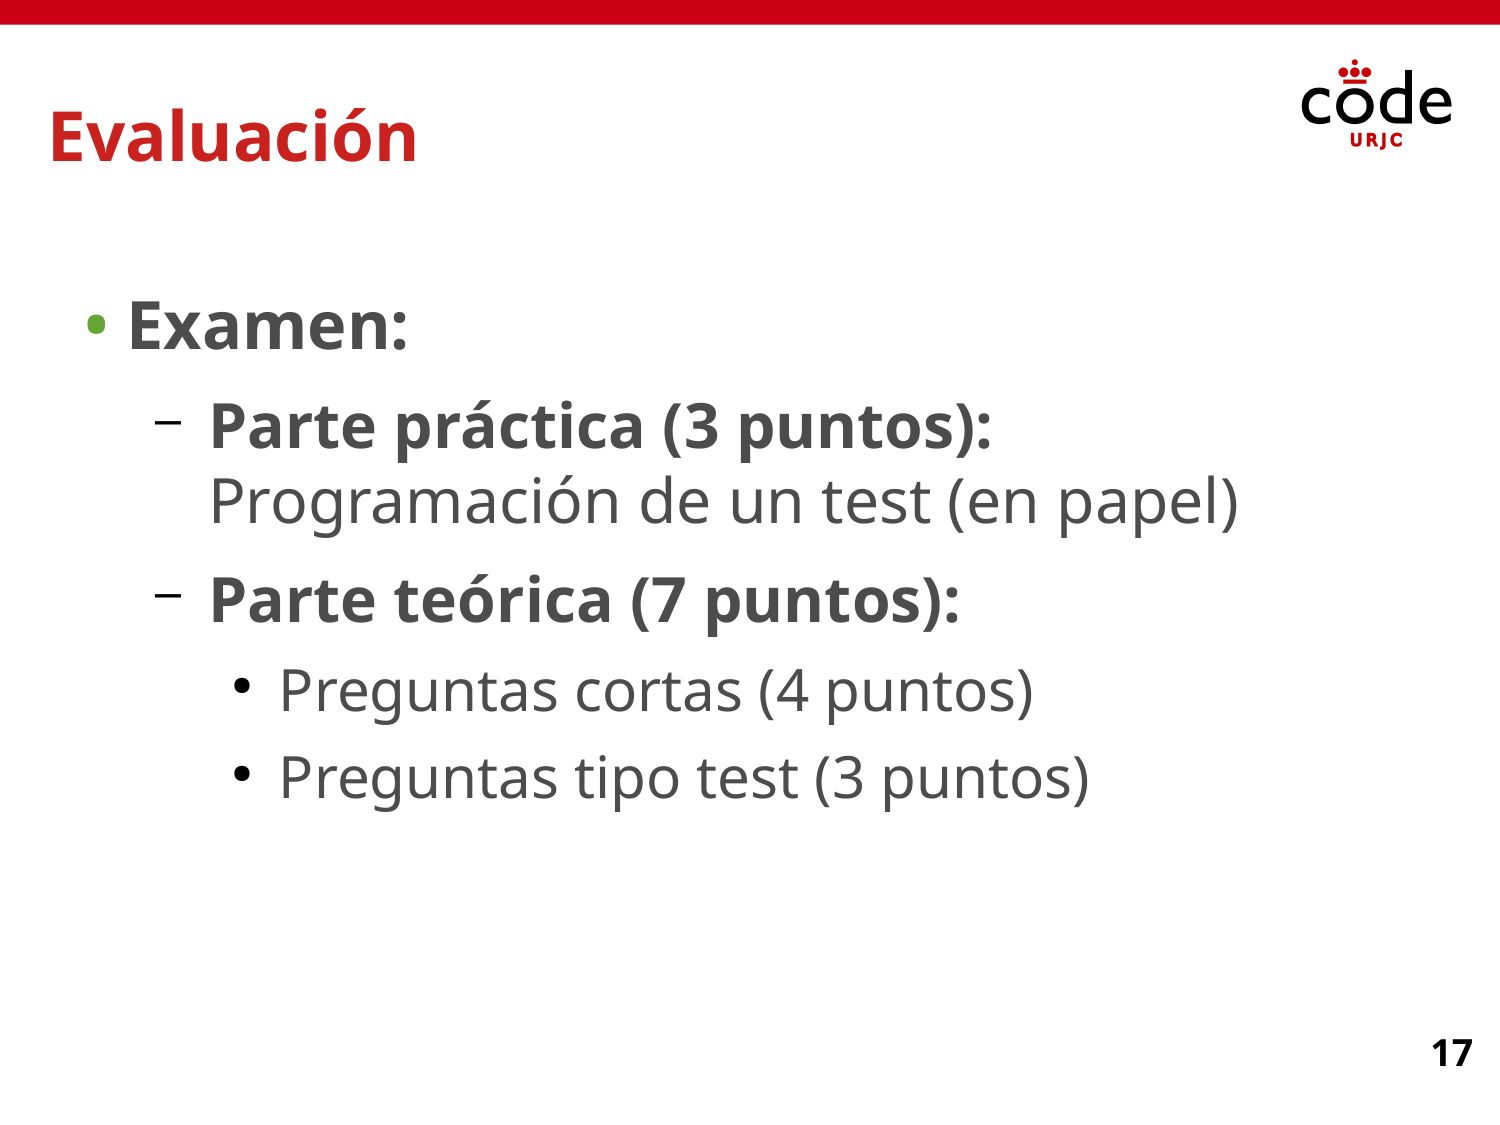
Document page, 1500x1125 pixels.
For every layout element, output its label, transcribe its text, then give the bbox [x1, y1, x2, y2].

title Evaluación [32, 79, 1383, 189]
picture [1284, 50, 1468, 161]
list Examen: Parte práctica (3 puntos): Programación de un test (en papel) Parte teórica (7 puntos): Preguntas cortas (4 puntos) Preguntas tipo test (3 puntos) [51, 259, 1436, 1013]
